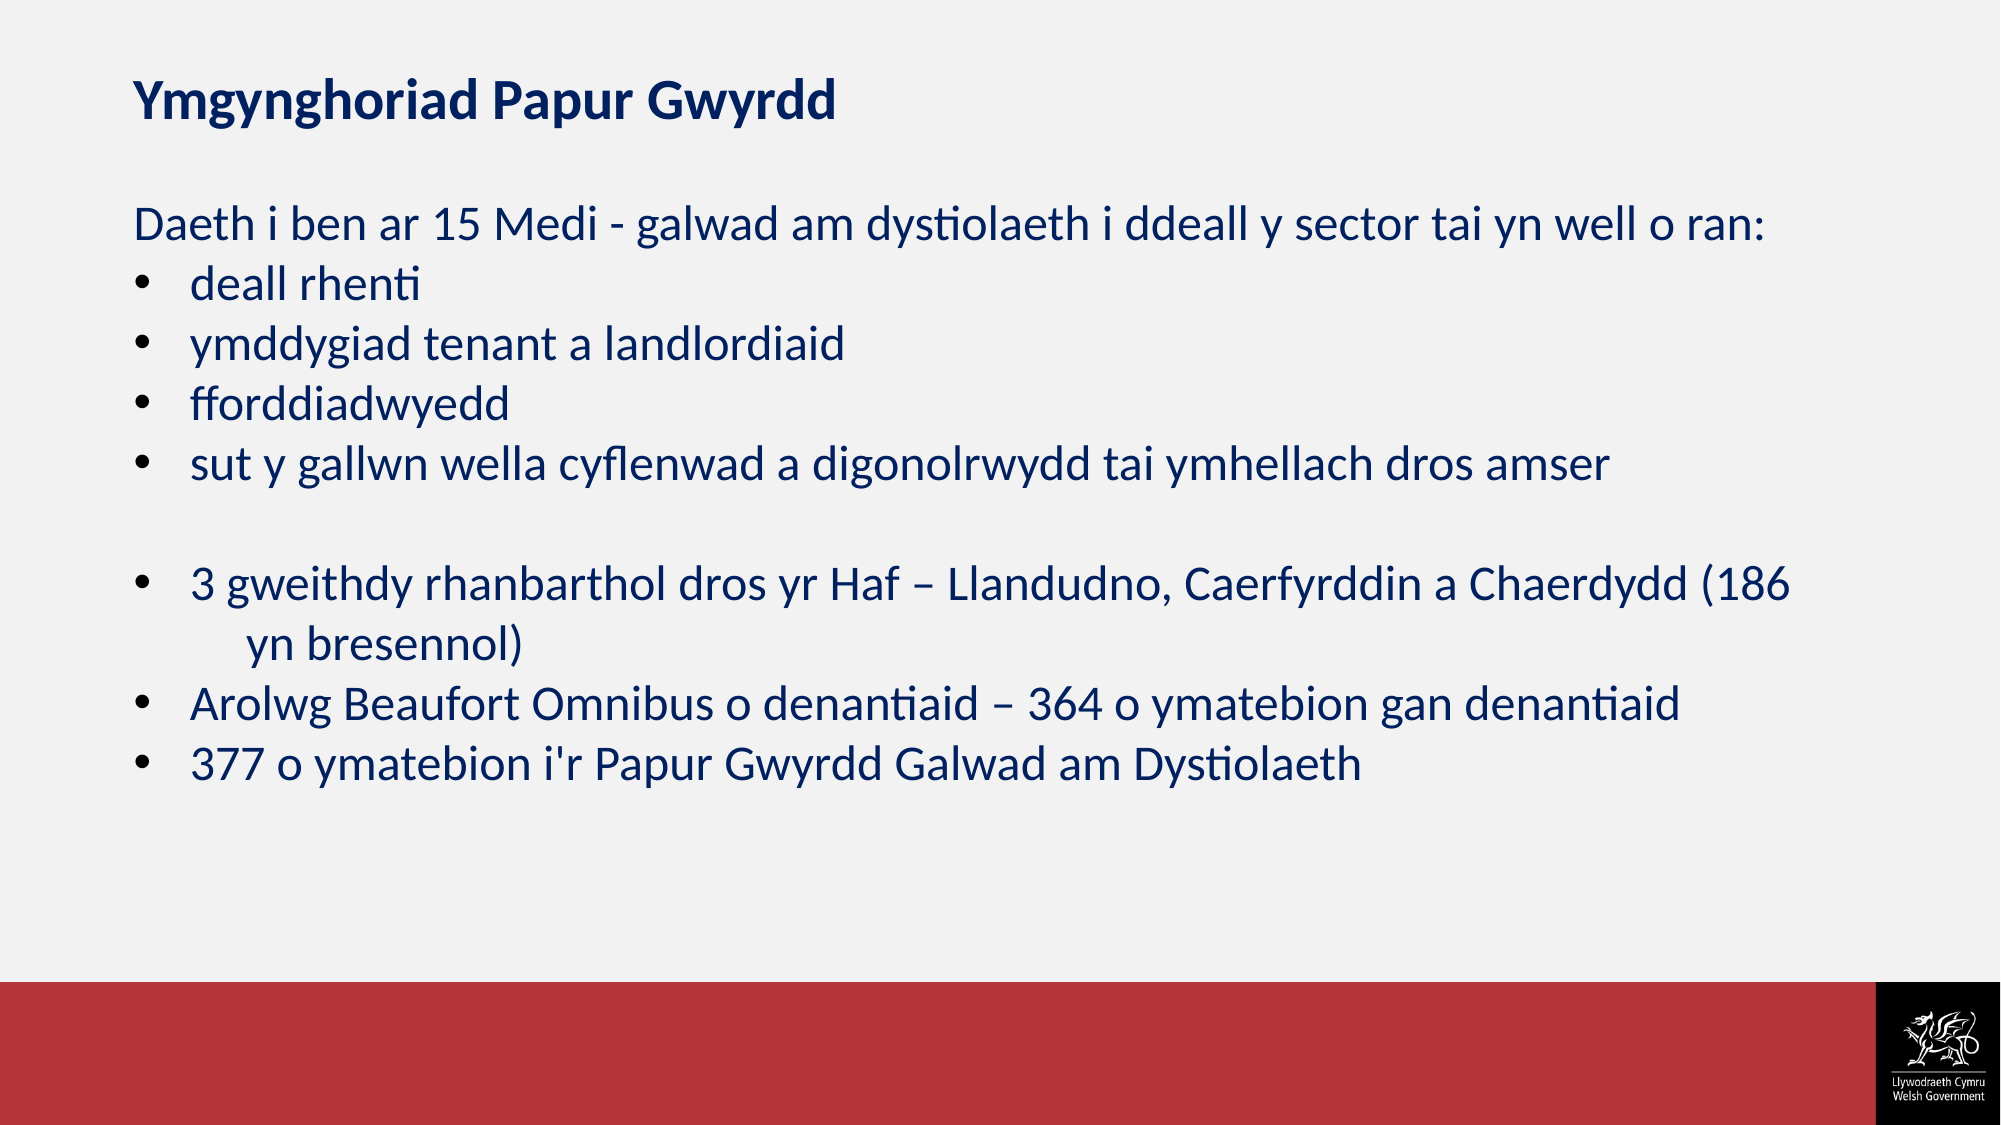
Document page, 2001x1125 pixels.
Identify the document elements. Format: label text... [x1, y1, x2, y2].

picture [1875, 982, 2000, 1125]
text_box [0, 983, 1875, 1125]
text_box Ymgynghoriad Papur Gwyrdd Daeth i ben ar 15 Medi - galwad am dystiolaeth i ddeall y sector tai yn well o ran: deall rhenti ymddygiad tenant a landlordiaid fforddiadwyedd sut y gallwn wella cyflenwad a digonolrwydd tai ymhellach dros amser 3 gweithdy rhanbarthol dros yr Haf – Llandudno, Caerfyrddin a Chaerdydd (186 yn bresennol) Arolwg Beaufort Omnibus o denantiaid – 364 o ymatebion gan denantiaid 377 o ymatebion i'r Papur Gwyrdd Galwad am Dystiolaeth [118, 53, 1829, 857]
